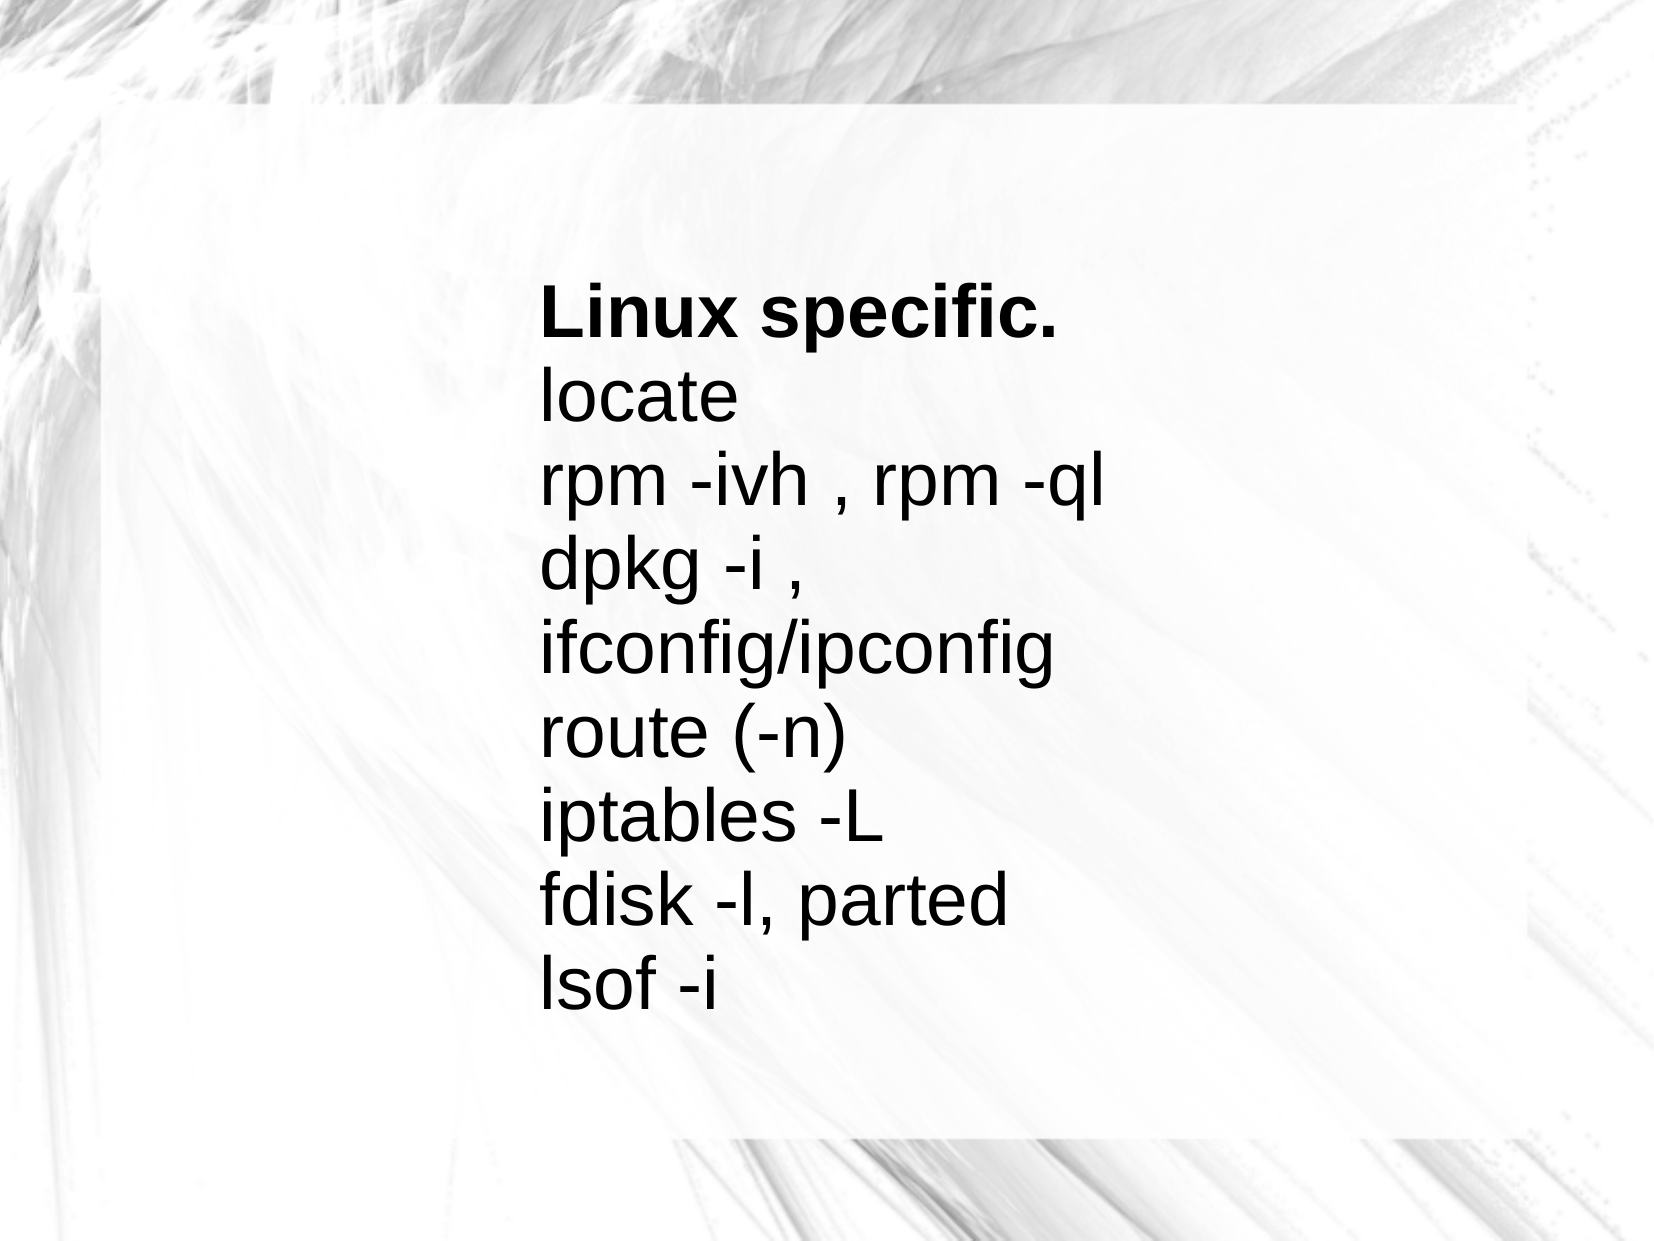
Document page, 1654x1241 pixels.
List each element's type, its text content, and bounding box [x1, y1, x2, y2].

picture [0, 0, 1654, 1241]
text_box Linux specific. locate rpm -ivh , rpm -ql dpkg -i , ifconfig/ipconfig route (-n) iptables -L fdisk -l, parted lsof -i [525, 262, 1122, 953]
